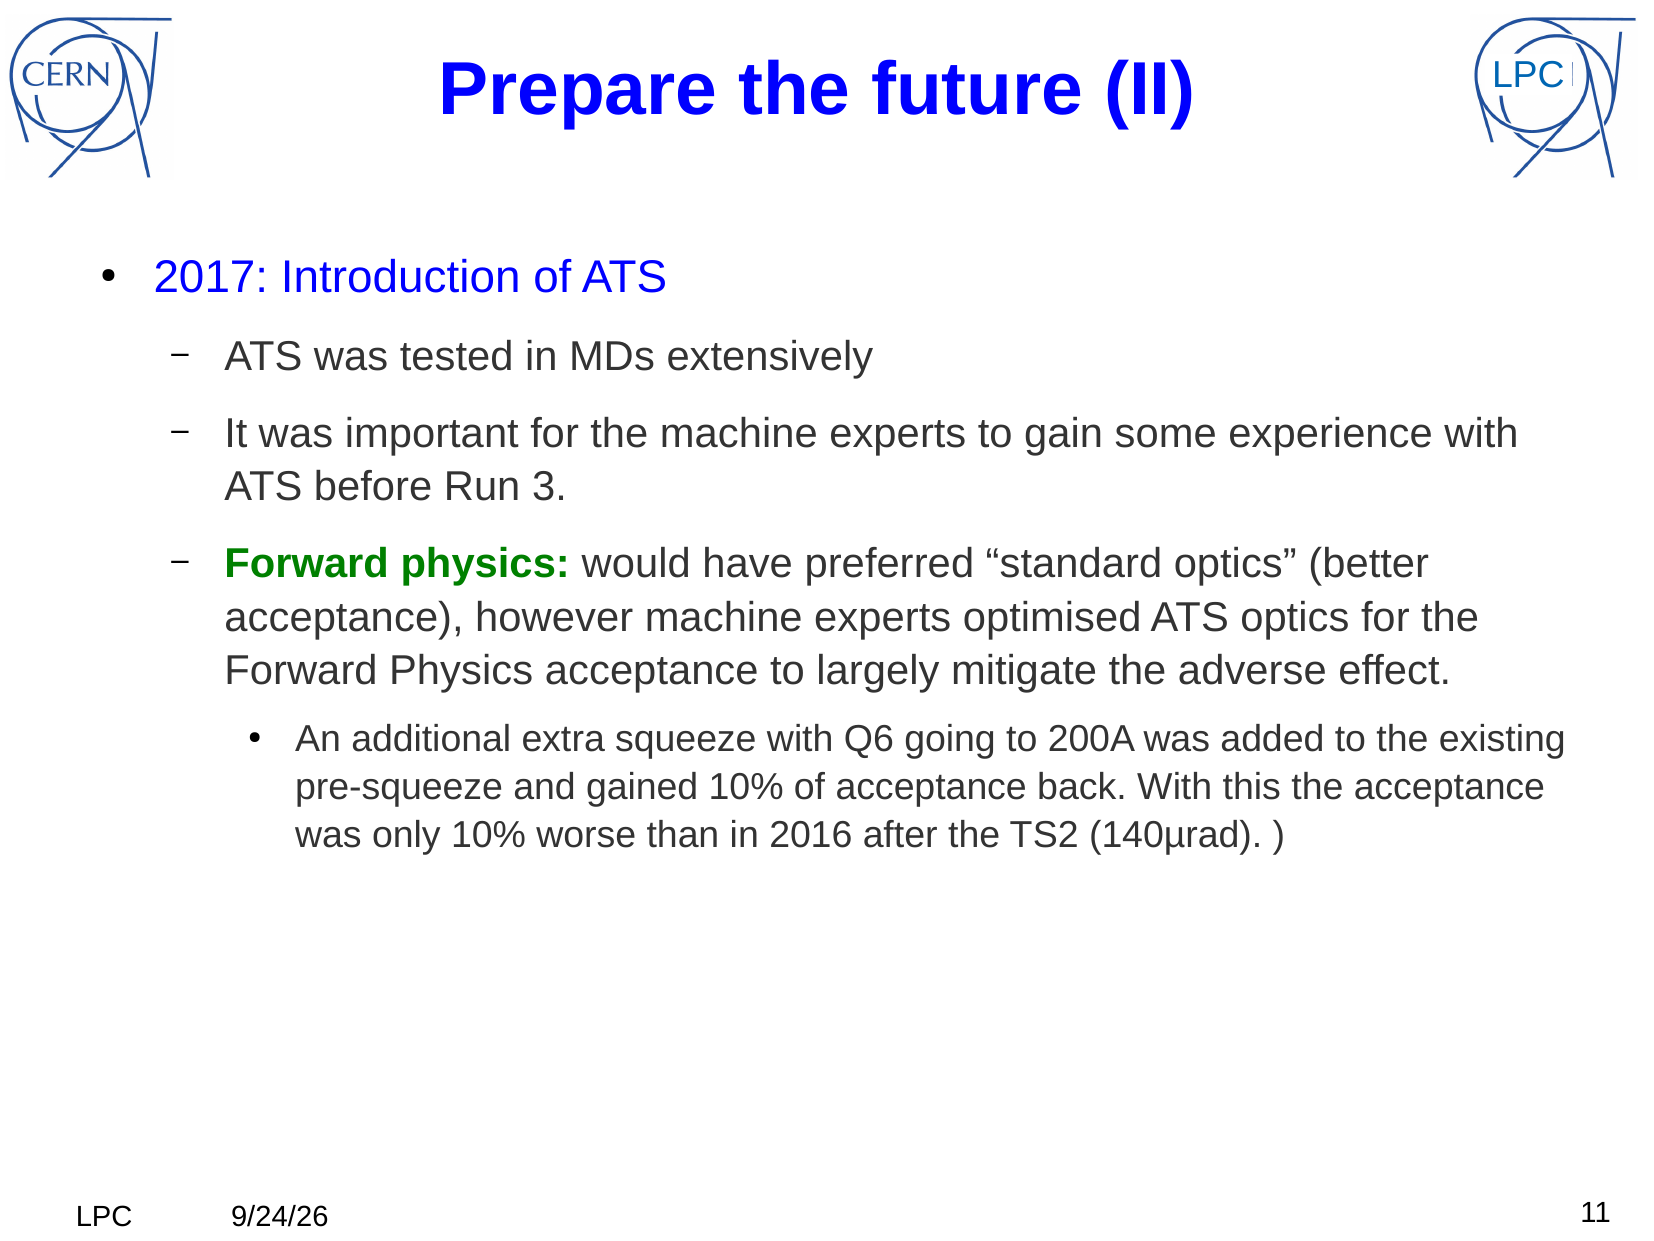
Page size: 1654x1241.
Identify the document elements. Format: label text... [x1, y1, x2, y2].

picture [1470, 14, 1638, 180]
picture [5, 14, 174, 180]
title Prepare the future (II) [173, 5, 1461, 172]
list 2017: Introduction of ATS ATS was tested in MDs extensively It was important for the machine experts to gain some experience with ATS before Run 3. Forward physics: would have preferred “standard optics” (better acceptance), however machine experts optimised ATS optics for the Forward Physics acceptance to largely mitigate the adverse effect. An additional extra squeeze with Q6 going to 200A was added to the existing pre-squeeze and gained 10% of acceptance back. With this the acceptance was only 10% worse than in 2016 after the TS2 (140µrad). ) [82, 225, 1571, 1141]
